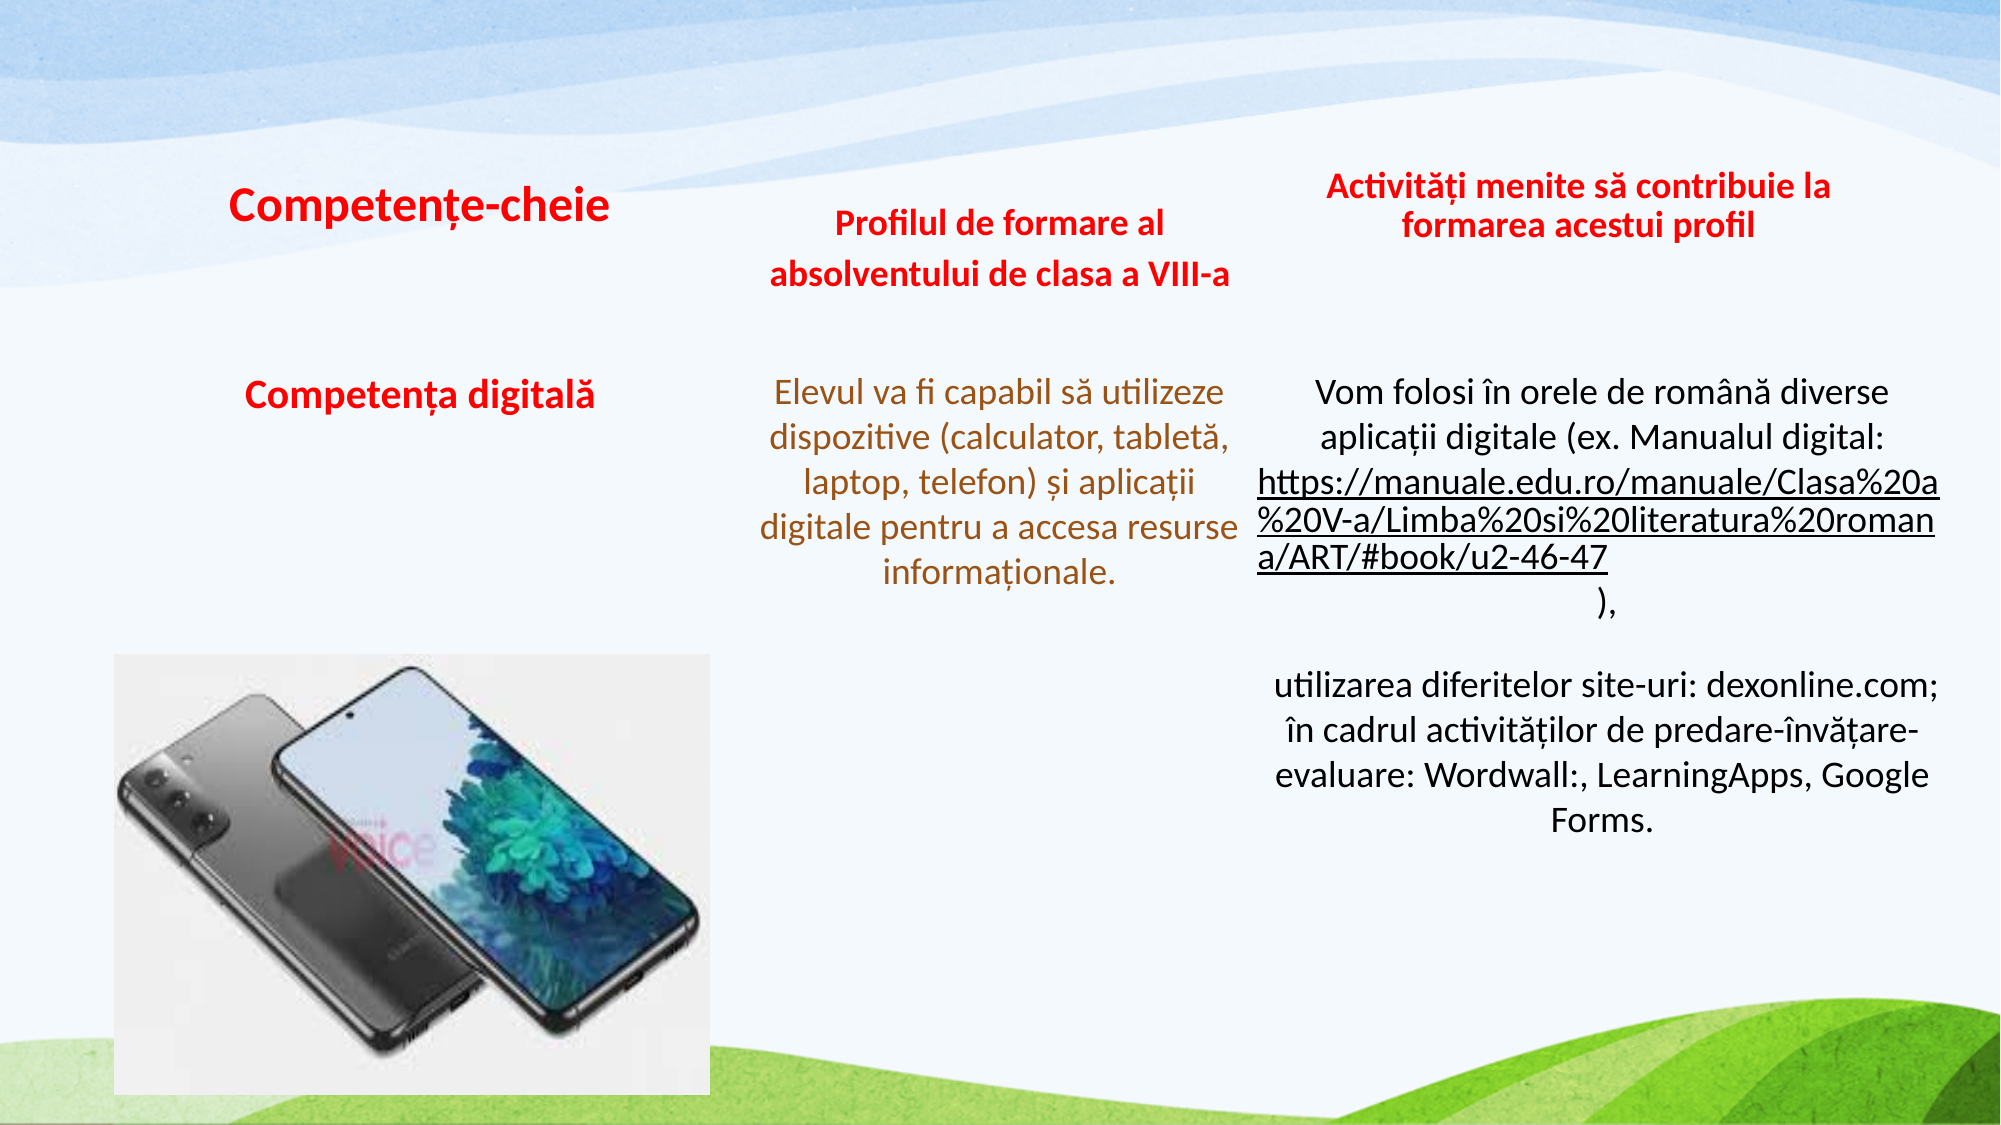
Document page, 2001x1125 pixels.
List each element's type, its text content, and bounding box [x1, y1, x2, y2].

list Competența digitală [149, 359, 692, 654]
list Activități menite să contribuie la formarea acestui profil [1307, 147, 1851, 341]
picture [0, 0, 2001, 1125]
list Vom folosi în orele de română diverse aplicații digitale (ex. Manualul digital:https://manuale.edu.ro/manuale/Clasa%20a%20V-a/Limba%20si%20literatura%20romana/ART/#book/u2-46-47 ), utilizarea diferitelor site-uri: dexonline.com; în cadrul activităților de predare-învățare-evaluare: Wordwall:, LearningApps, Google Forms. [1242, 359, 1964, 951]
list Competențe-cheie [149, 161, 692, 328]
list Elevul va fi capabil să utilizeze dispozitive (calculator, tabletă, laptop, telefon) și aplicații digitale pentru a accesa resurse informaționale. [728, 359, 1242, 951]
list Profilul de formare al absolventului de clasa a VIII-a [730, 183, 1271, 290]
